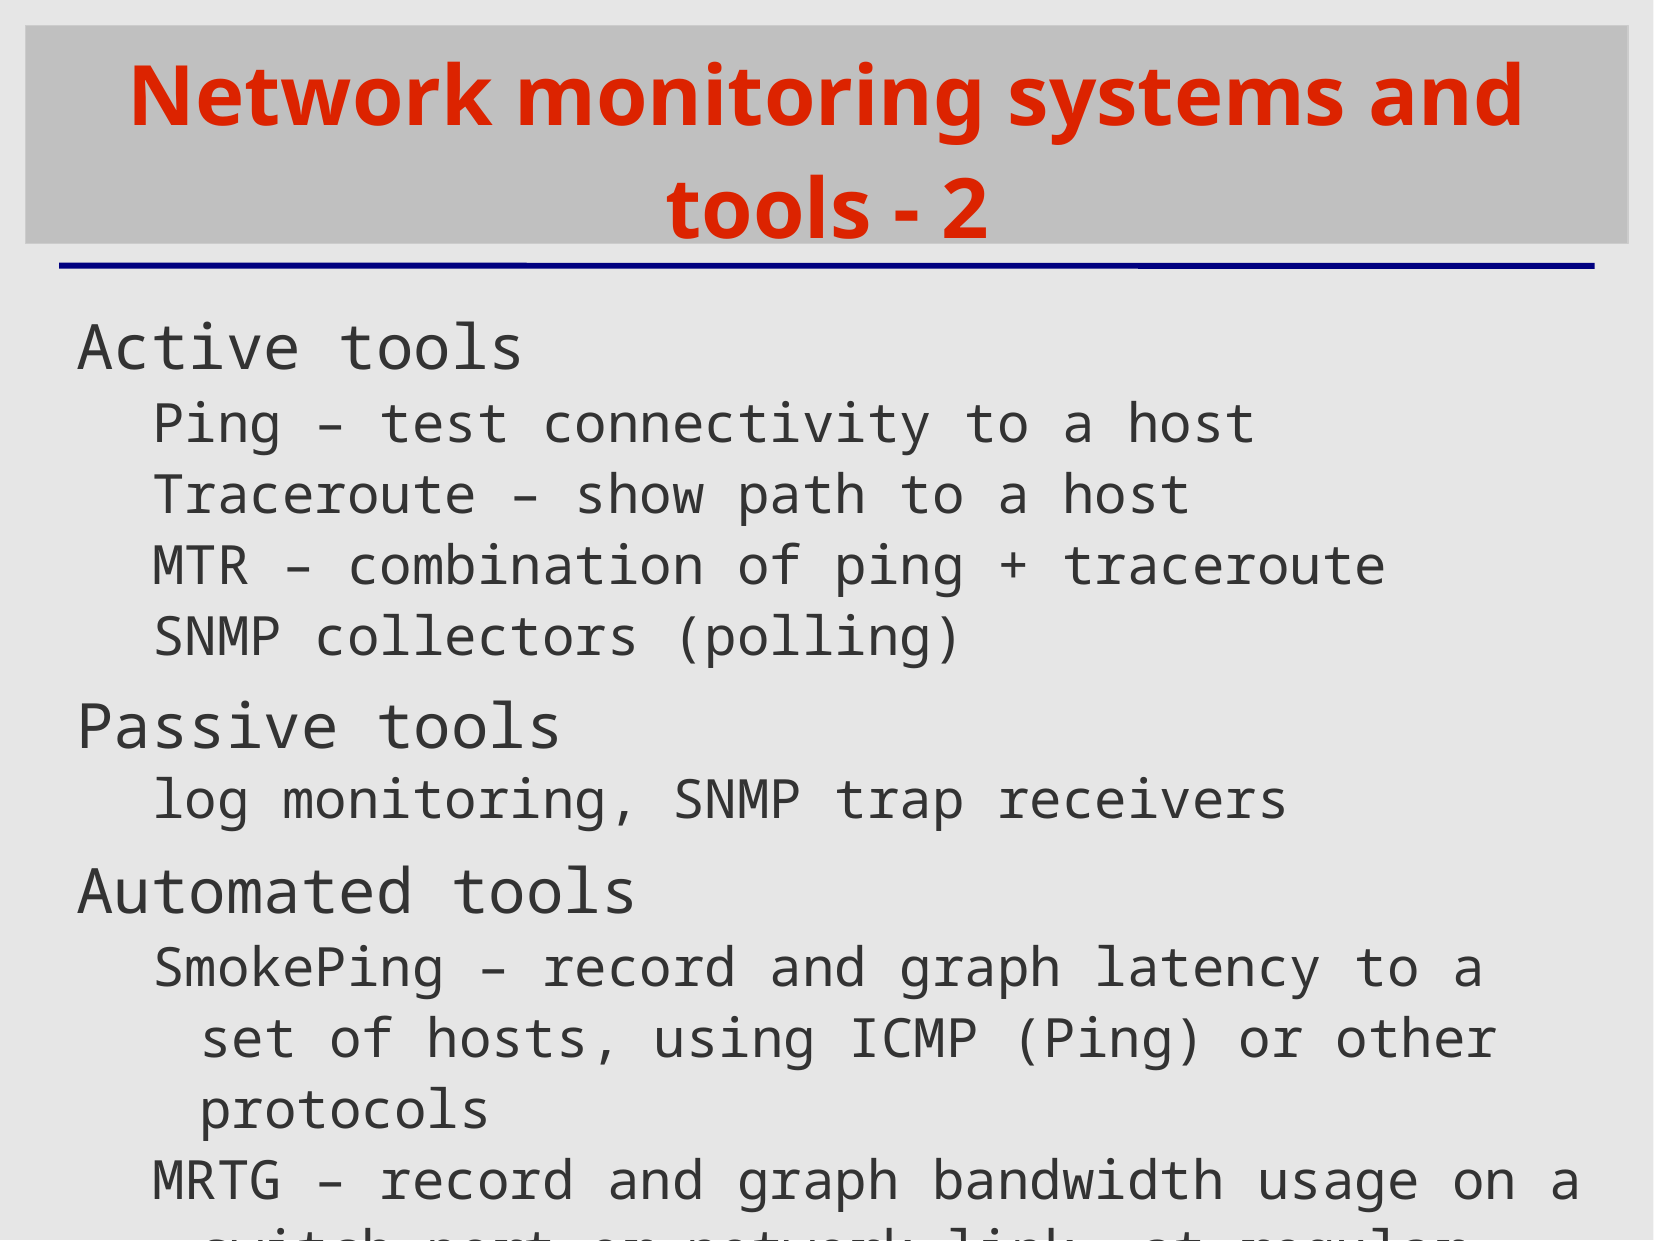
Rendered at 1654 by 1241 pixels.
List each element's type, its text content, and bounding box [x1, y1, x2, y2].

title Network monitoring systems and tools - 2 [121, 46, 1534, 254]
list Active tools Ping – test connectivity to a host Traceroute – show path to a host MTR – combination of ping + traceroute SNMP collectors (polling)‏ Passive tools log monitoring, SNMP trap receivers Automated tools SmokePing – record and graph latency to a set of hosts, using ICMP (Ping) or other protocols MRTG – record and graph bandwidth usage on a switch port or network link, at regular intervals [59, 304, 1595, 1233]
